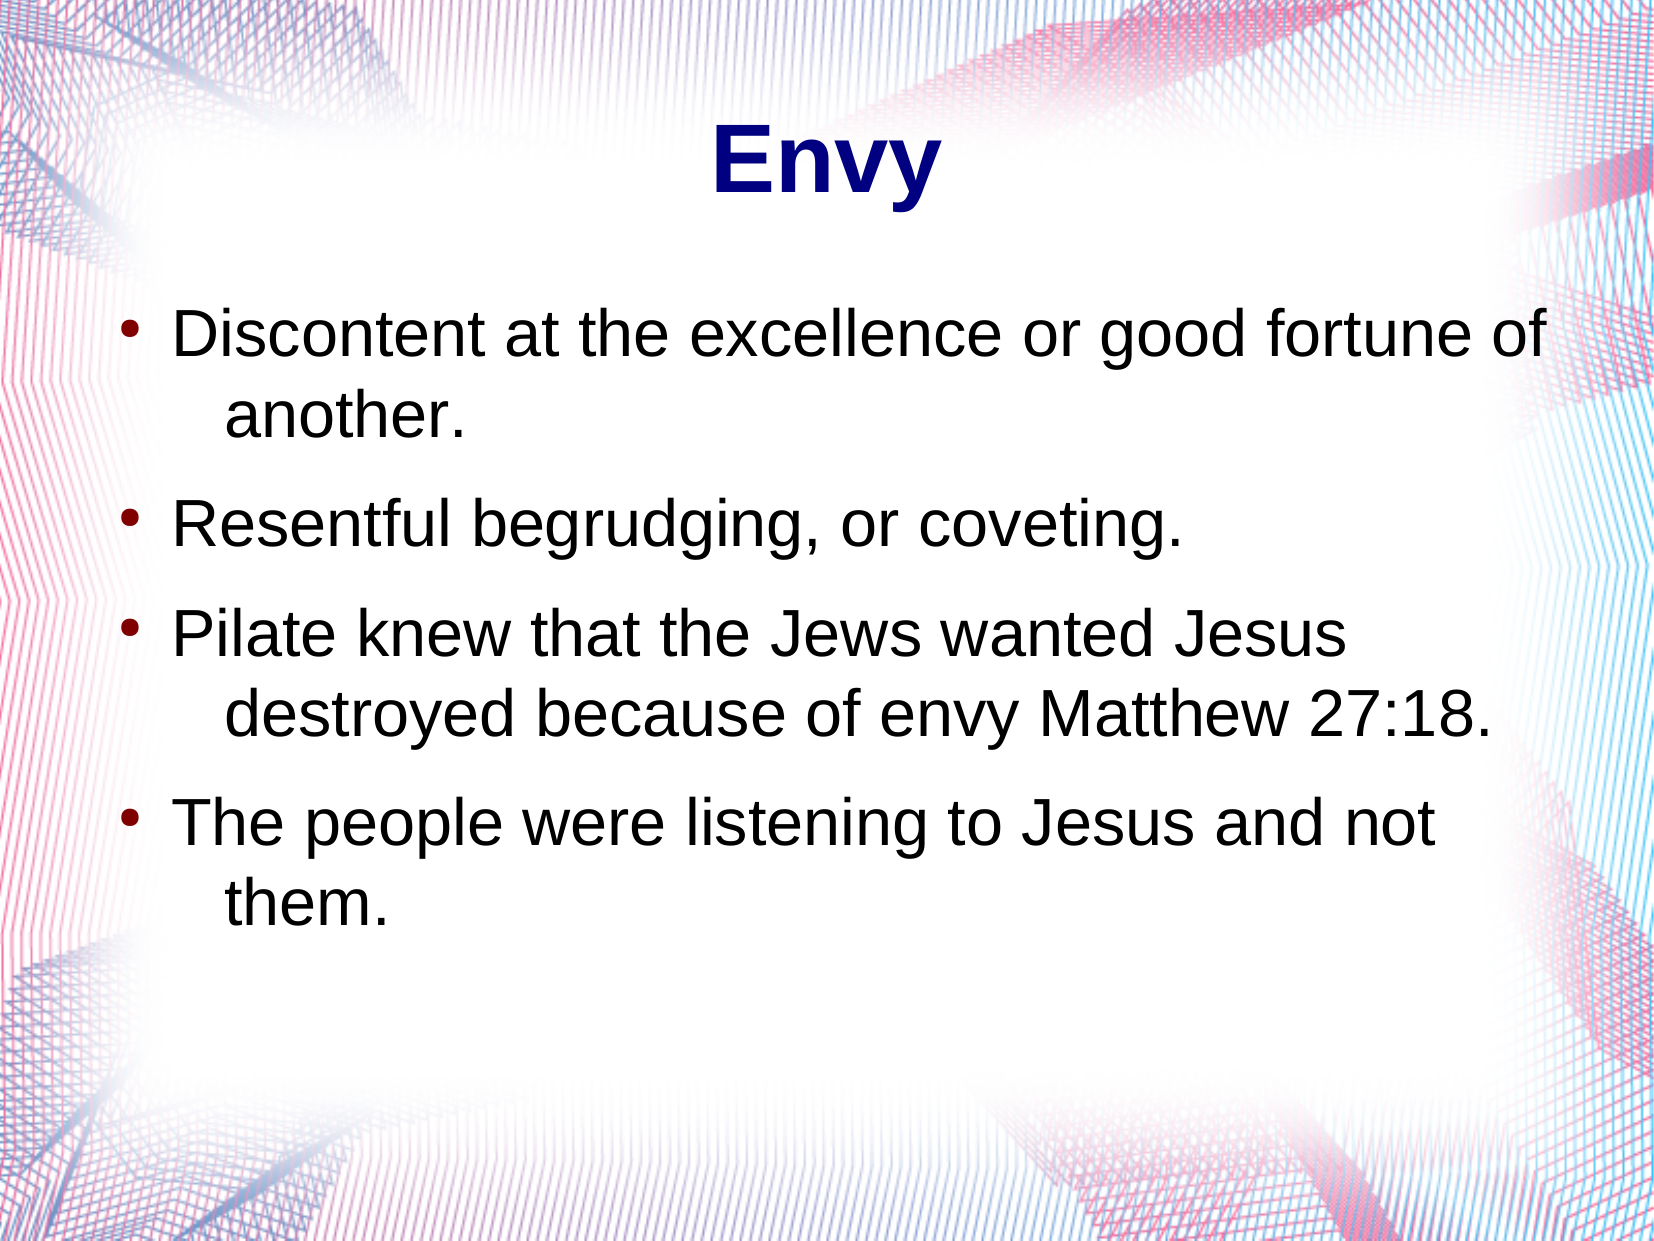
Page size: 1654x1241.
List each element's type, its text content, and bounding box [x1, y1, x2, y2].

list Discontent at the excellence or good fortune of another. Resentful begrudging, or coveting. Pilate knew that the Jews wanted Jesus destroyed because of envy Matthew 27:18. The people were listening to Jesus and not them. [82, 290, 1571, 1109]
title Envy [82, 49, 1571, 257]
